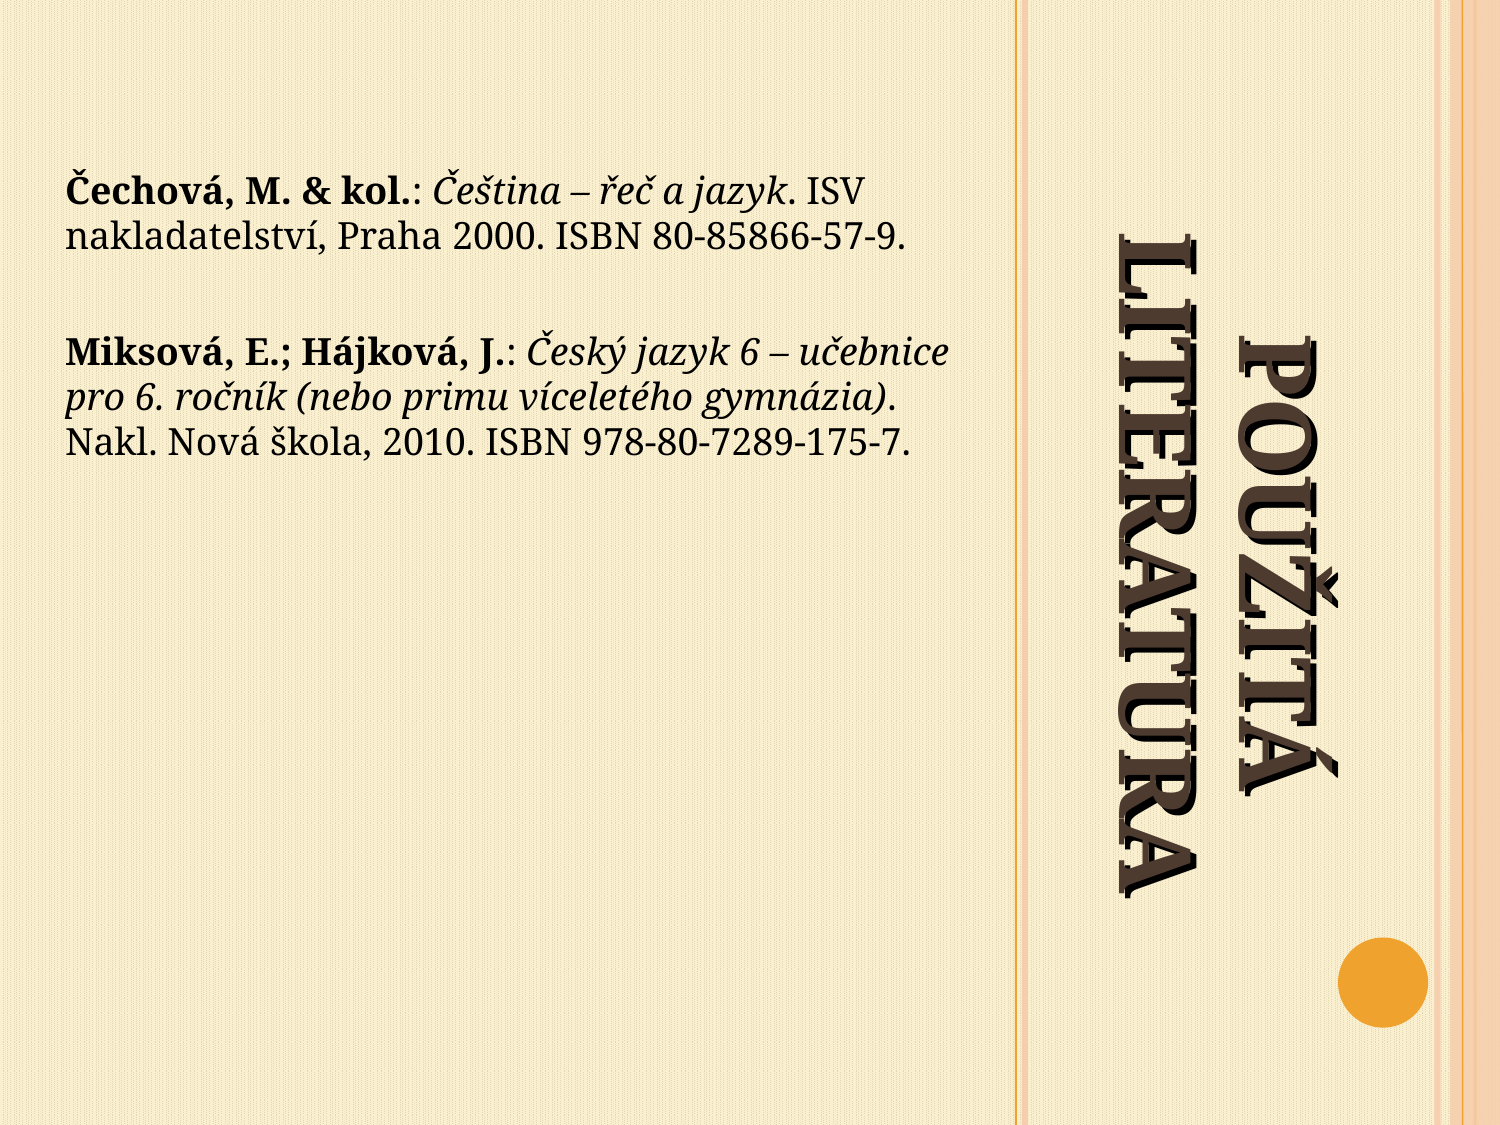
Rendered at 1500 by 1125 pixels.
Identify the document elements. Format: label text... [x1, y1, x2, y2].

title použitá literatura [1092, 45, 1388, 1080]
list Čechová, M. & kol.: Čeština – řeč a jazyk. ISV nakladatelství, Praha 2000. ISBN 80-85866-57-9. Miksová, E.; Hájková, J.: Český jazyk 6 – učebnice pro 6. ročník (nebo primu víceletého gymnázia). Nakl. Nová škola, 2010. ISBN 978-80-7289-175-7. [50, 45, 976, 1084]
